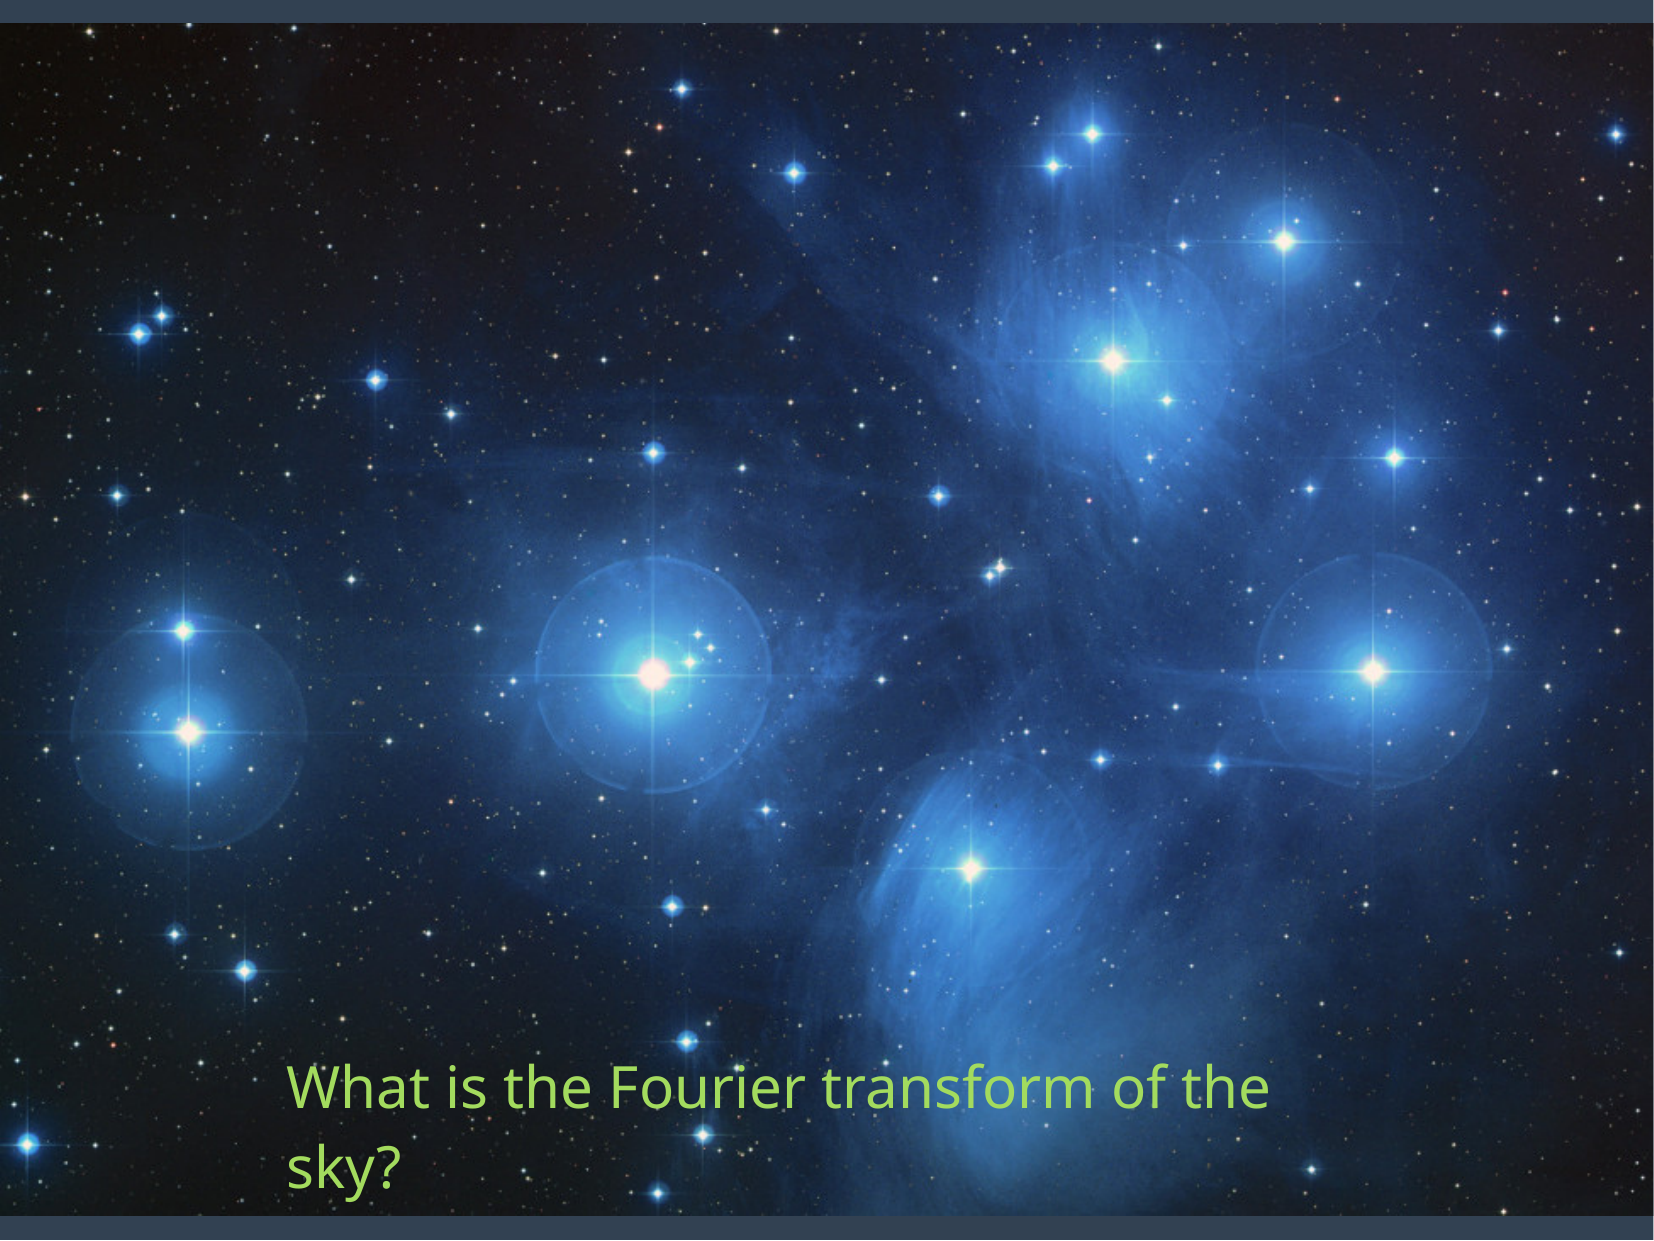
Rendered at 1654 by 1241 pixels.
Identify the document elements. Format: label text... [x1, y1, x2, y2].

text_box What is the Fourier transform of the sky? [271, 1039, 1312, 1125]
picture [0, 23, 1654, 1216]
